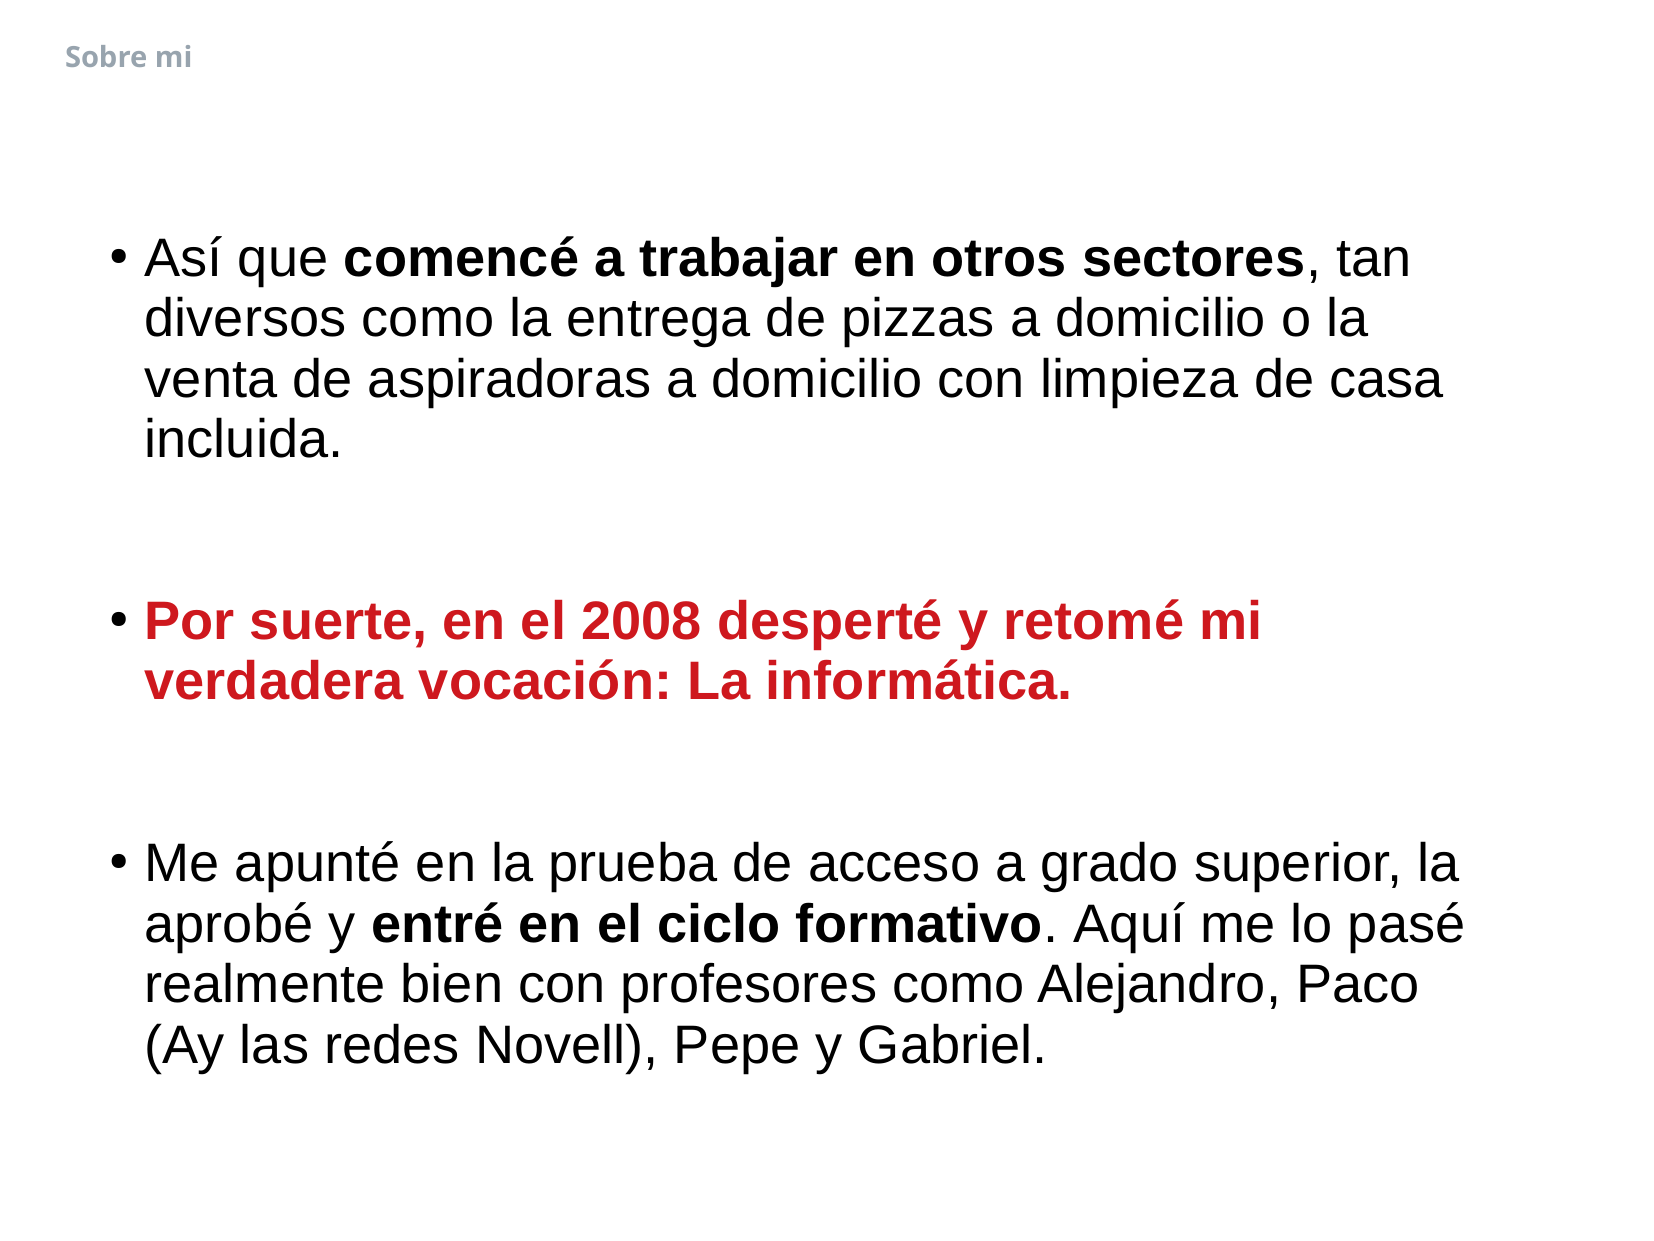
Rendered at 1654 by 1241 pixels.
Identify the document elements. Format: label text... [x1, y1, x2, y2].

text_box Sobre mi [64, 38, 733, 74]
text_box Así que comencé a trabajar en otros sectores, tan diversos como la entrega de pizzas a domicilio o la venta de aspiradoras a domicilio con limpieza de casa incluida. Por suerte, en el 2008 desperté y retomé mi verdadera vocación: La informática. Me apunté en la prueba de acceso a grado superior, la aprobé y entré en el ciclo formativo. Aquí me lo pasé realmente bien con profesores como Alejandro, Paco (Ay las redes Novell), Pepe y Gabriel. [94, 159, 1524, 1083]
